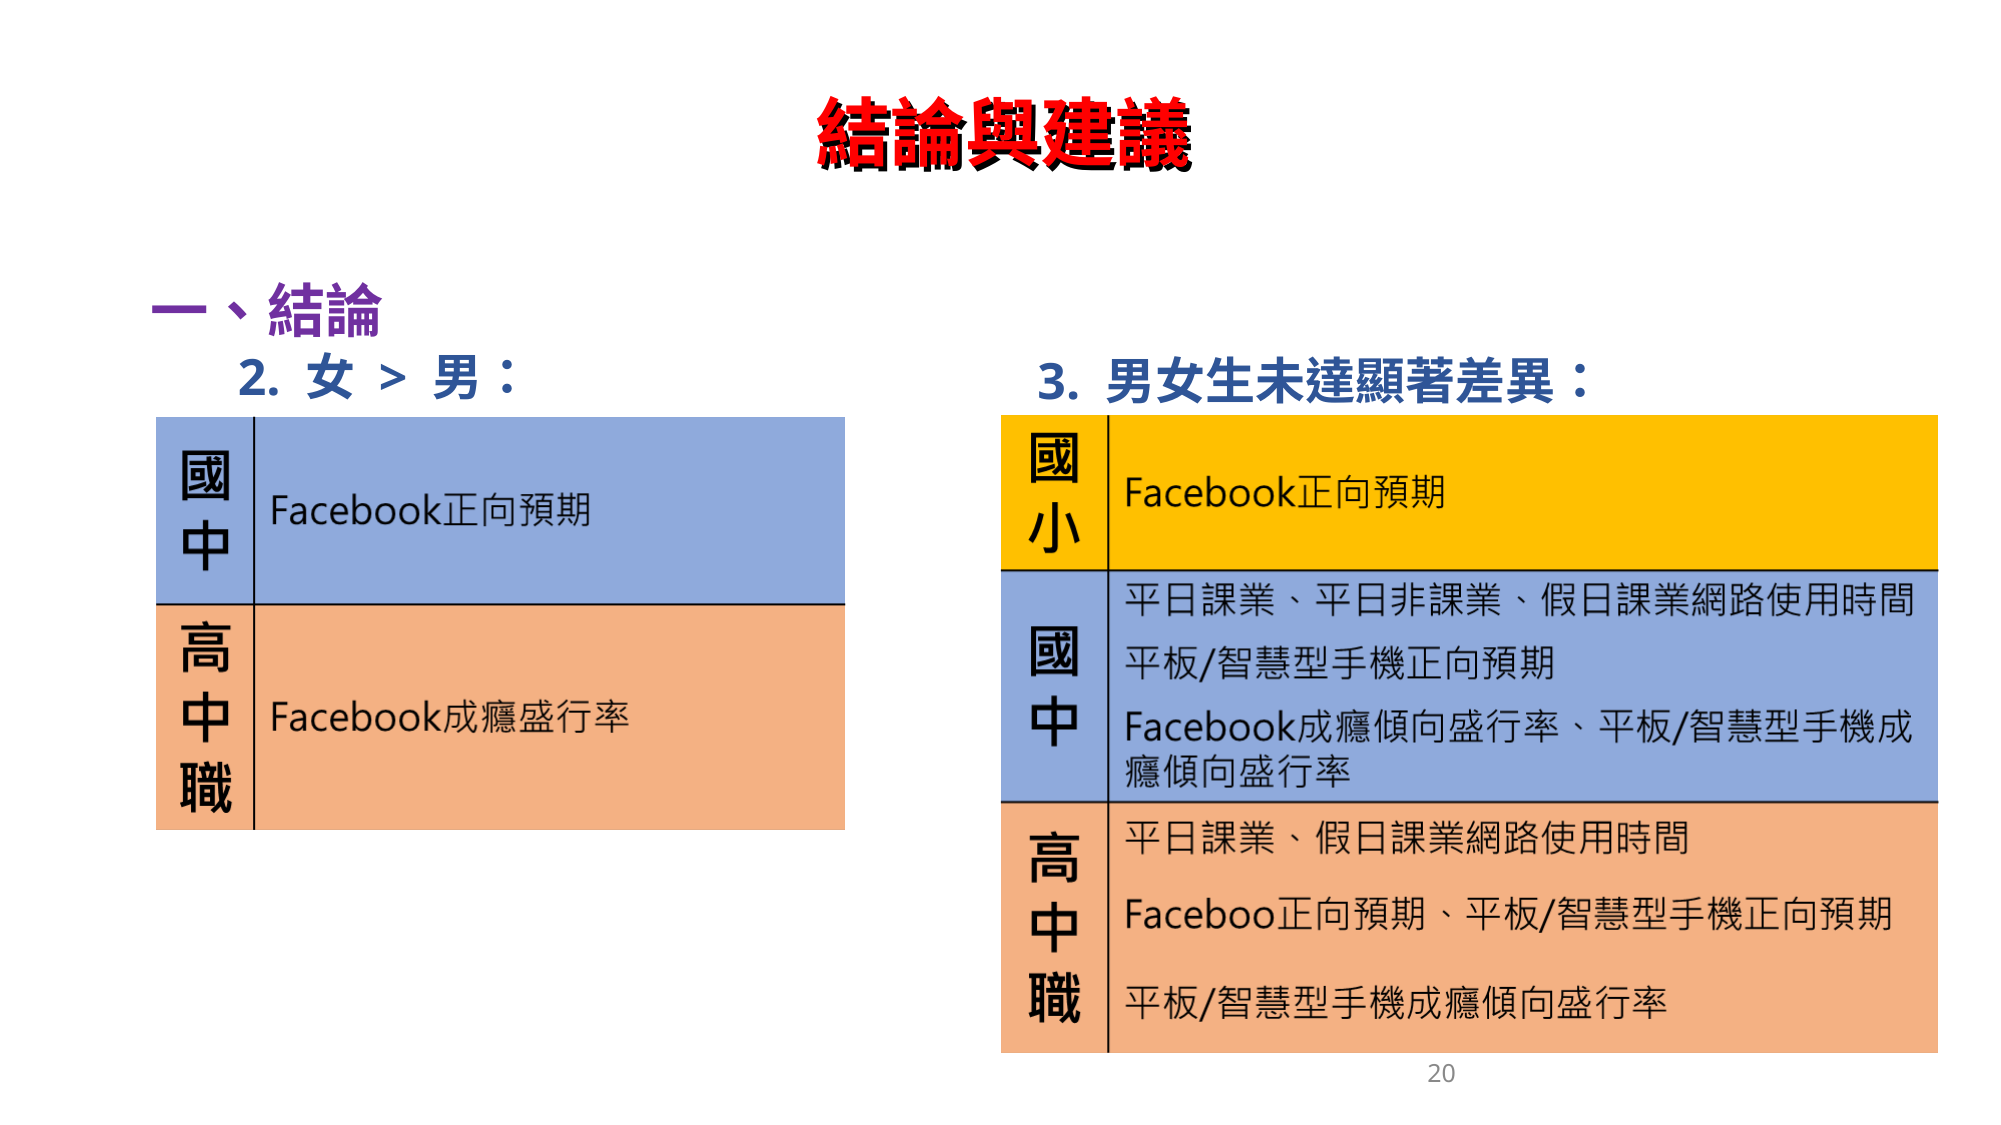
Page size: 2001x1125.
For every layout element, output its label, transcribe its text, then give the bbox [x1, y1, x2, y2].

text_box 一、結論 [136, 267, 399, 352]
text_box 結論與建議 [140, 27, 1866, 246]
text_box 3. 男女生未達顯著差異： [1023, 342, 1621, 417]
text_box 2. 女 > 男： [222, 338, 524, 414]
picture [156, 416, 846, 860]
text_box 20 [1412, 1042, 1863, 1103]
picture [1000, 407, 1939, 1070]
